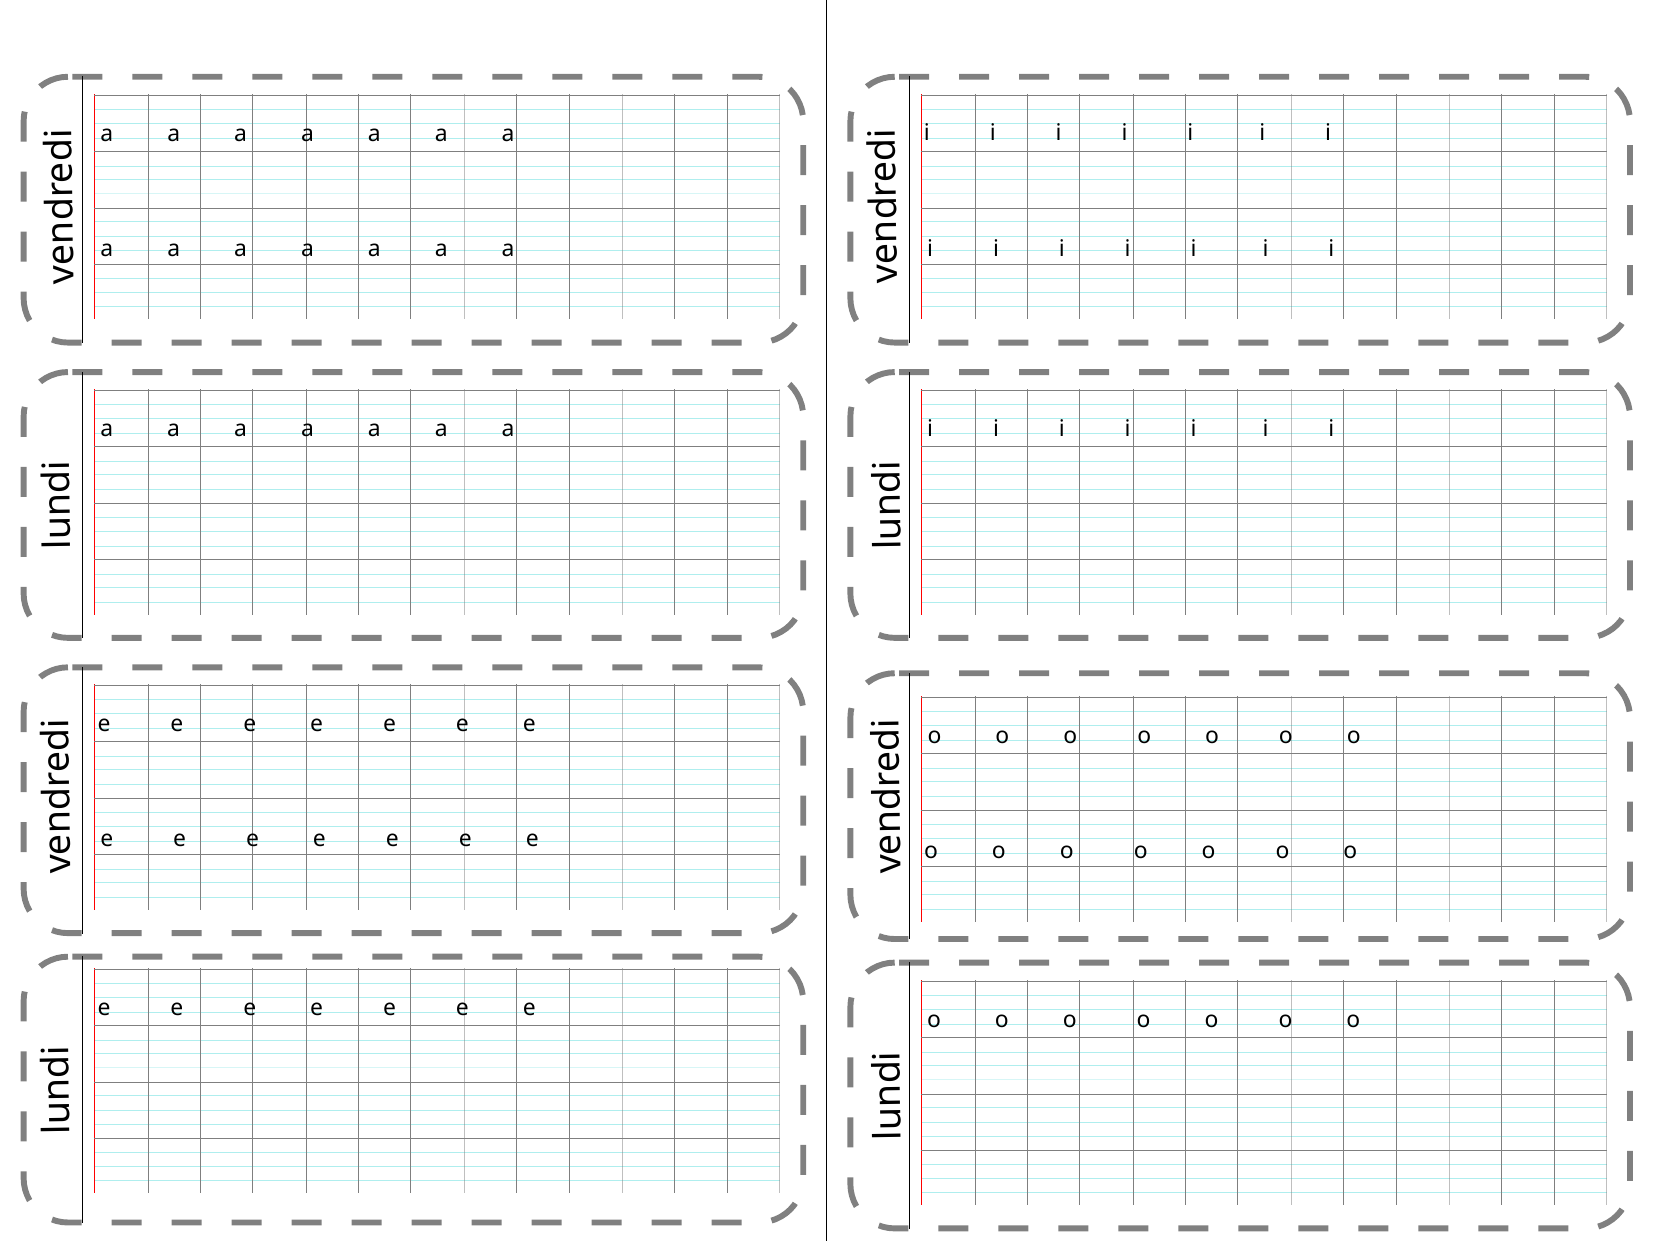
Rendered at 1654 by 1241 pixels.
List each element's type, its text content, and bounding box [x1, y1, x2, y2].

text_box vendredi [20, 695, 82, 898]
picture [921, 980, 1607, 995]
text_box e e e e e e e [82, 699, 777, 768]
text_box o o o o o o o [909, 826, 1604, 895]
text_box o o o o o o o [912, 711, 1607, 780]
text_box e e e e e e e [85, 814, 780, 883]
picture [921, 94, 1607, 224]
picture [94, 684, 780, 814]
text_box a a a a a a a [85, 224, 780, 293]
text_box i i i i i i i [912, 224, 1607, 293]
text_box lundi [850, 962, 914, 1230]
picture [94, 968, 780, 1193]
picture [921, 696, 1607, 711]
text_box vendredi [846, 105, 910, 308]
text_box i i i i i i i [909, 108, 1604, 176]
text_box vendredi [850, 695, 913, 898]
text_box a a a a a a a [85, 109, 780, 178]
text_box lundi [850, 372, 914, 639]
text_box i i i i i i i [912, 404, 1607, 473]
picture [921, 473, 1607, 615]
picture [921, 389, 1607, 404]
picture [921, 1063, 1607, 1205]
picture [94, 293, 780, 319]
text_box e e e e e e e [82, 983, 777, 1052]
picture [94, 473, 780, 615]
text_box o o o o o o o [912, 995, 1607, 1063]
picture [921, 293, 1607, 319]
text_box lundi [19, 956, 83, 1224]
text_box lundi [20, 371, 84, 639]
picture [94, 94, 780, 109]
picture [94, 389, 780, 404]
text_box a a a a a a a [85, 404, 780, 473]
text_box vendredi [23, 105, 82, 308]
picture [94, 883, 780, 910]
picture [94, 178, 780, 224]
picture [921, 780, 1607, 922]
